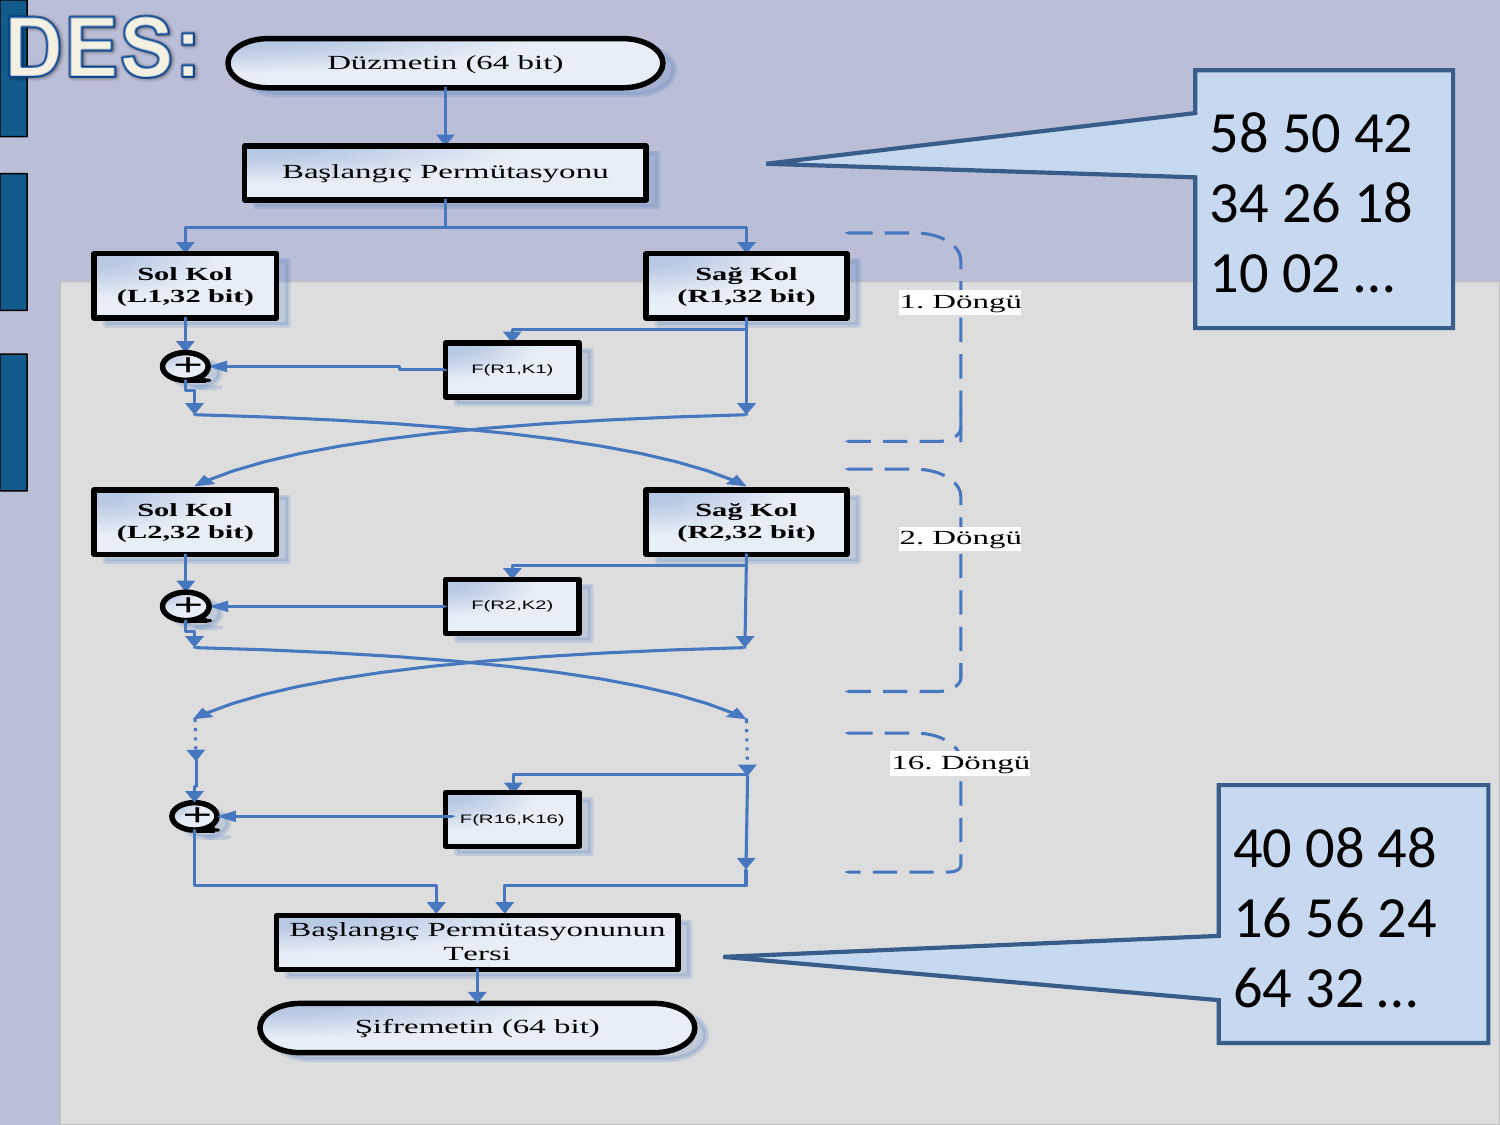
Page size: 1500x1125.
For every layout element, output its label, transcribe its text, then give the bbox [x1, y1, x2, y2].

text_box 58 50 42 34 26 18 10 02 … [766, 70, 1454, 329]
text_box 40 08 48 16 56 24 64 32 … [723, 785, 1489, 1044]
picture [0, 0, 1034, 1063]
